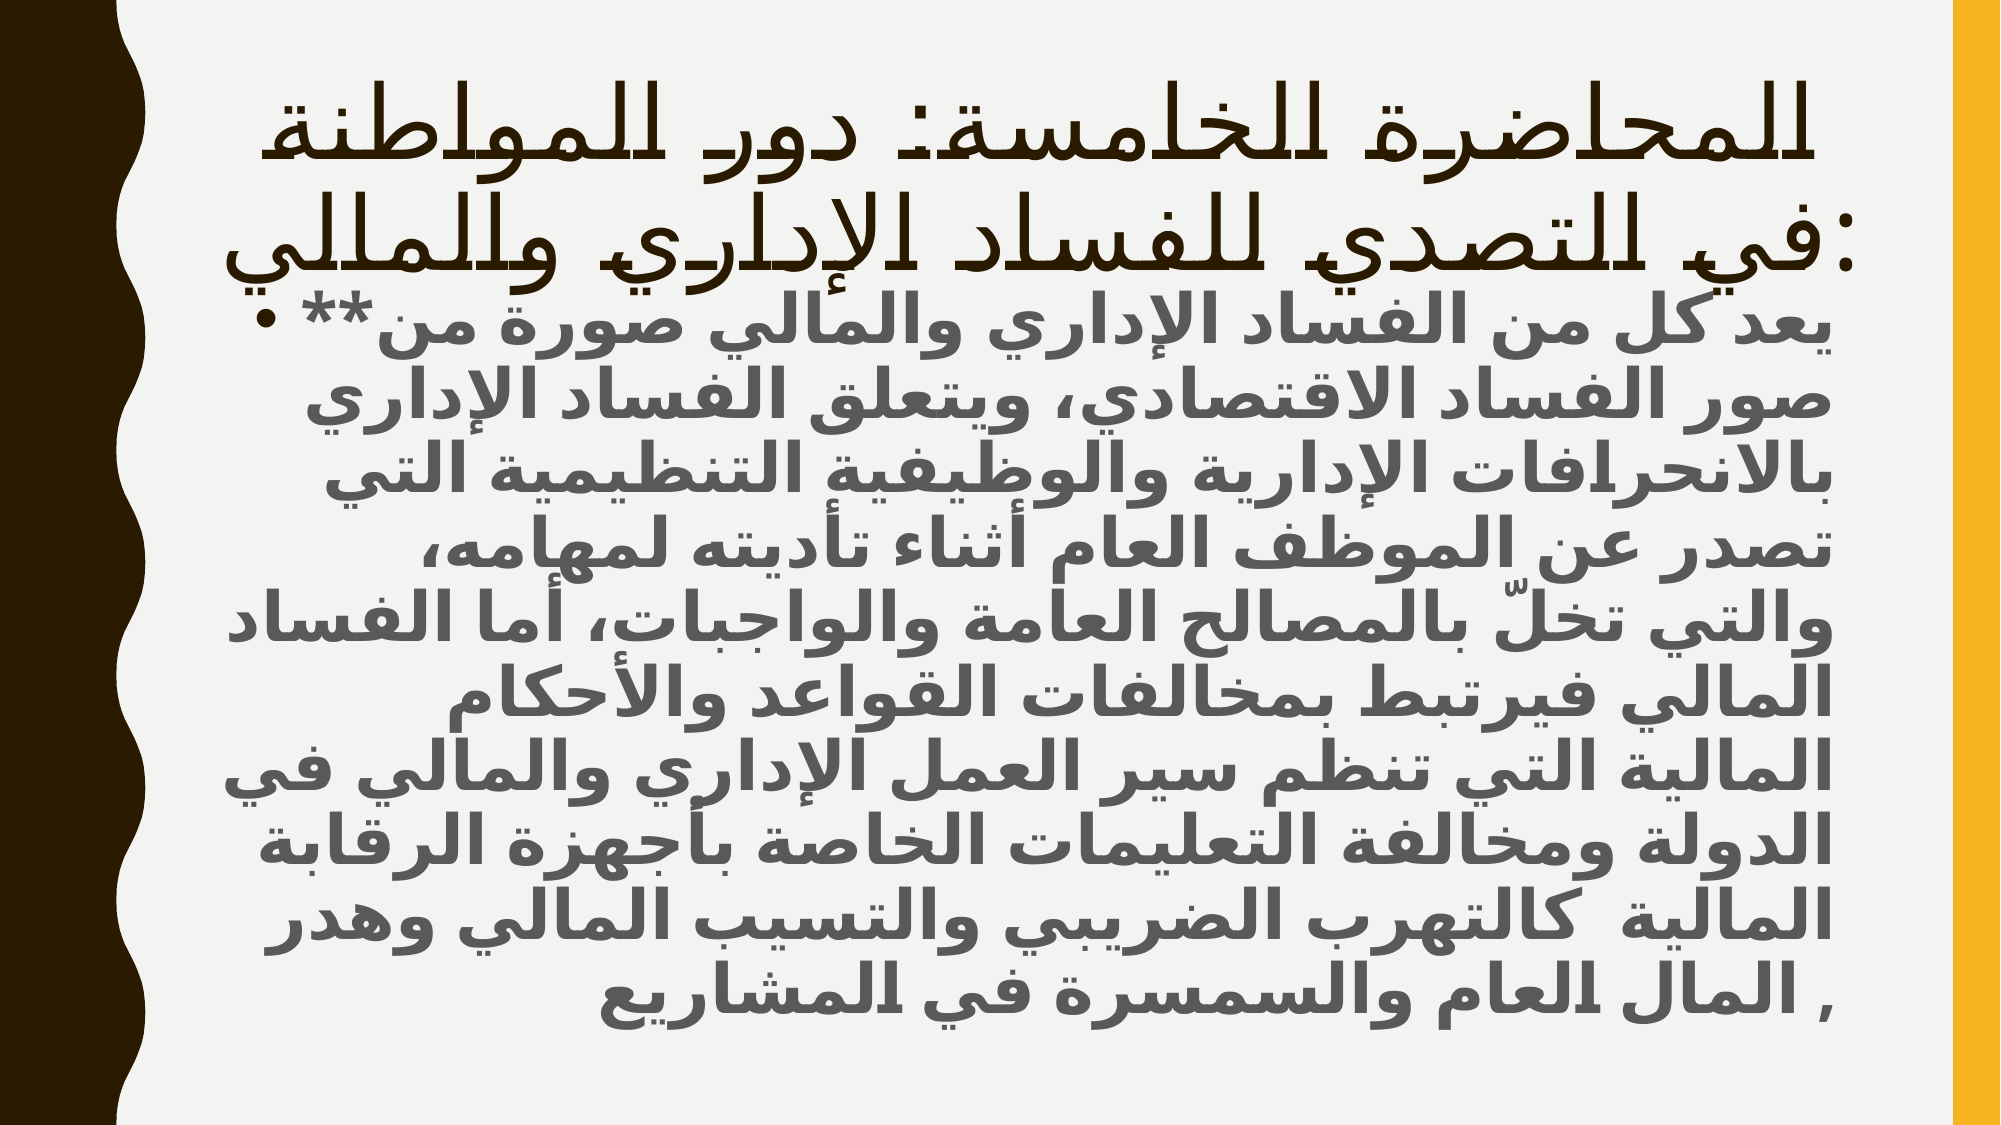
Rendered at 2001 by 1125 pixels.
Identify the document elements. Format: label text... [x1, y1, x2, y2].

title المحاضرة الخامسة: دور المواطنة في التصدي للفساد الإداري والمالي: [205, 62, 1876, 308]
list **يعد كل من الفساد الإداري والمالي صورة من صور الفساد الاقتصادي، ويتعلق الفساد الإداري بالانحرافات الإدارية والوظيفية التنظيمية التي تصدر عن الموظف العام أثناء تأديته لمهامه، والتي تخلّ بالمصالح العامة والواجبات، أما الفساد المالي فيرتبط بمخالفات القواعد والأحكام المالية التي تنظم سير العمل الإداري والمالي في الدولة ومخالفة التعليمات الخاصة بأجهزة الرقابة المالية كالتهرب الضريبي والتسيب المالي وهدر المال العام والسمسرة في المشاريع , [137, 276, 1863, 1066]
